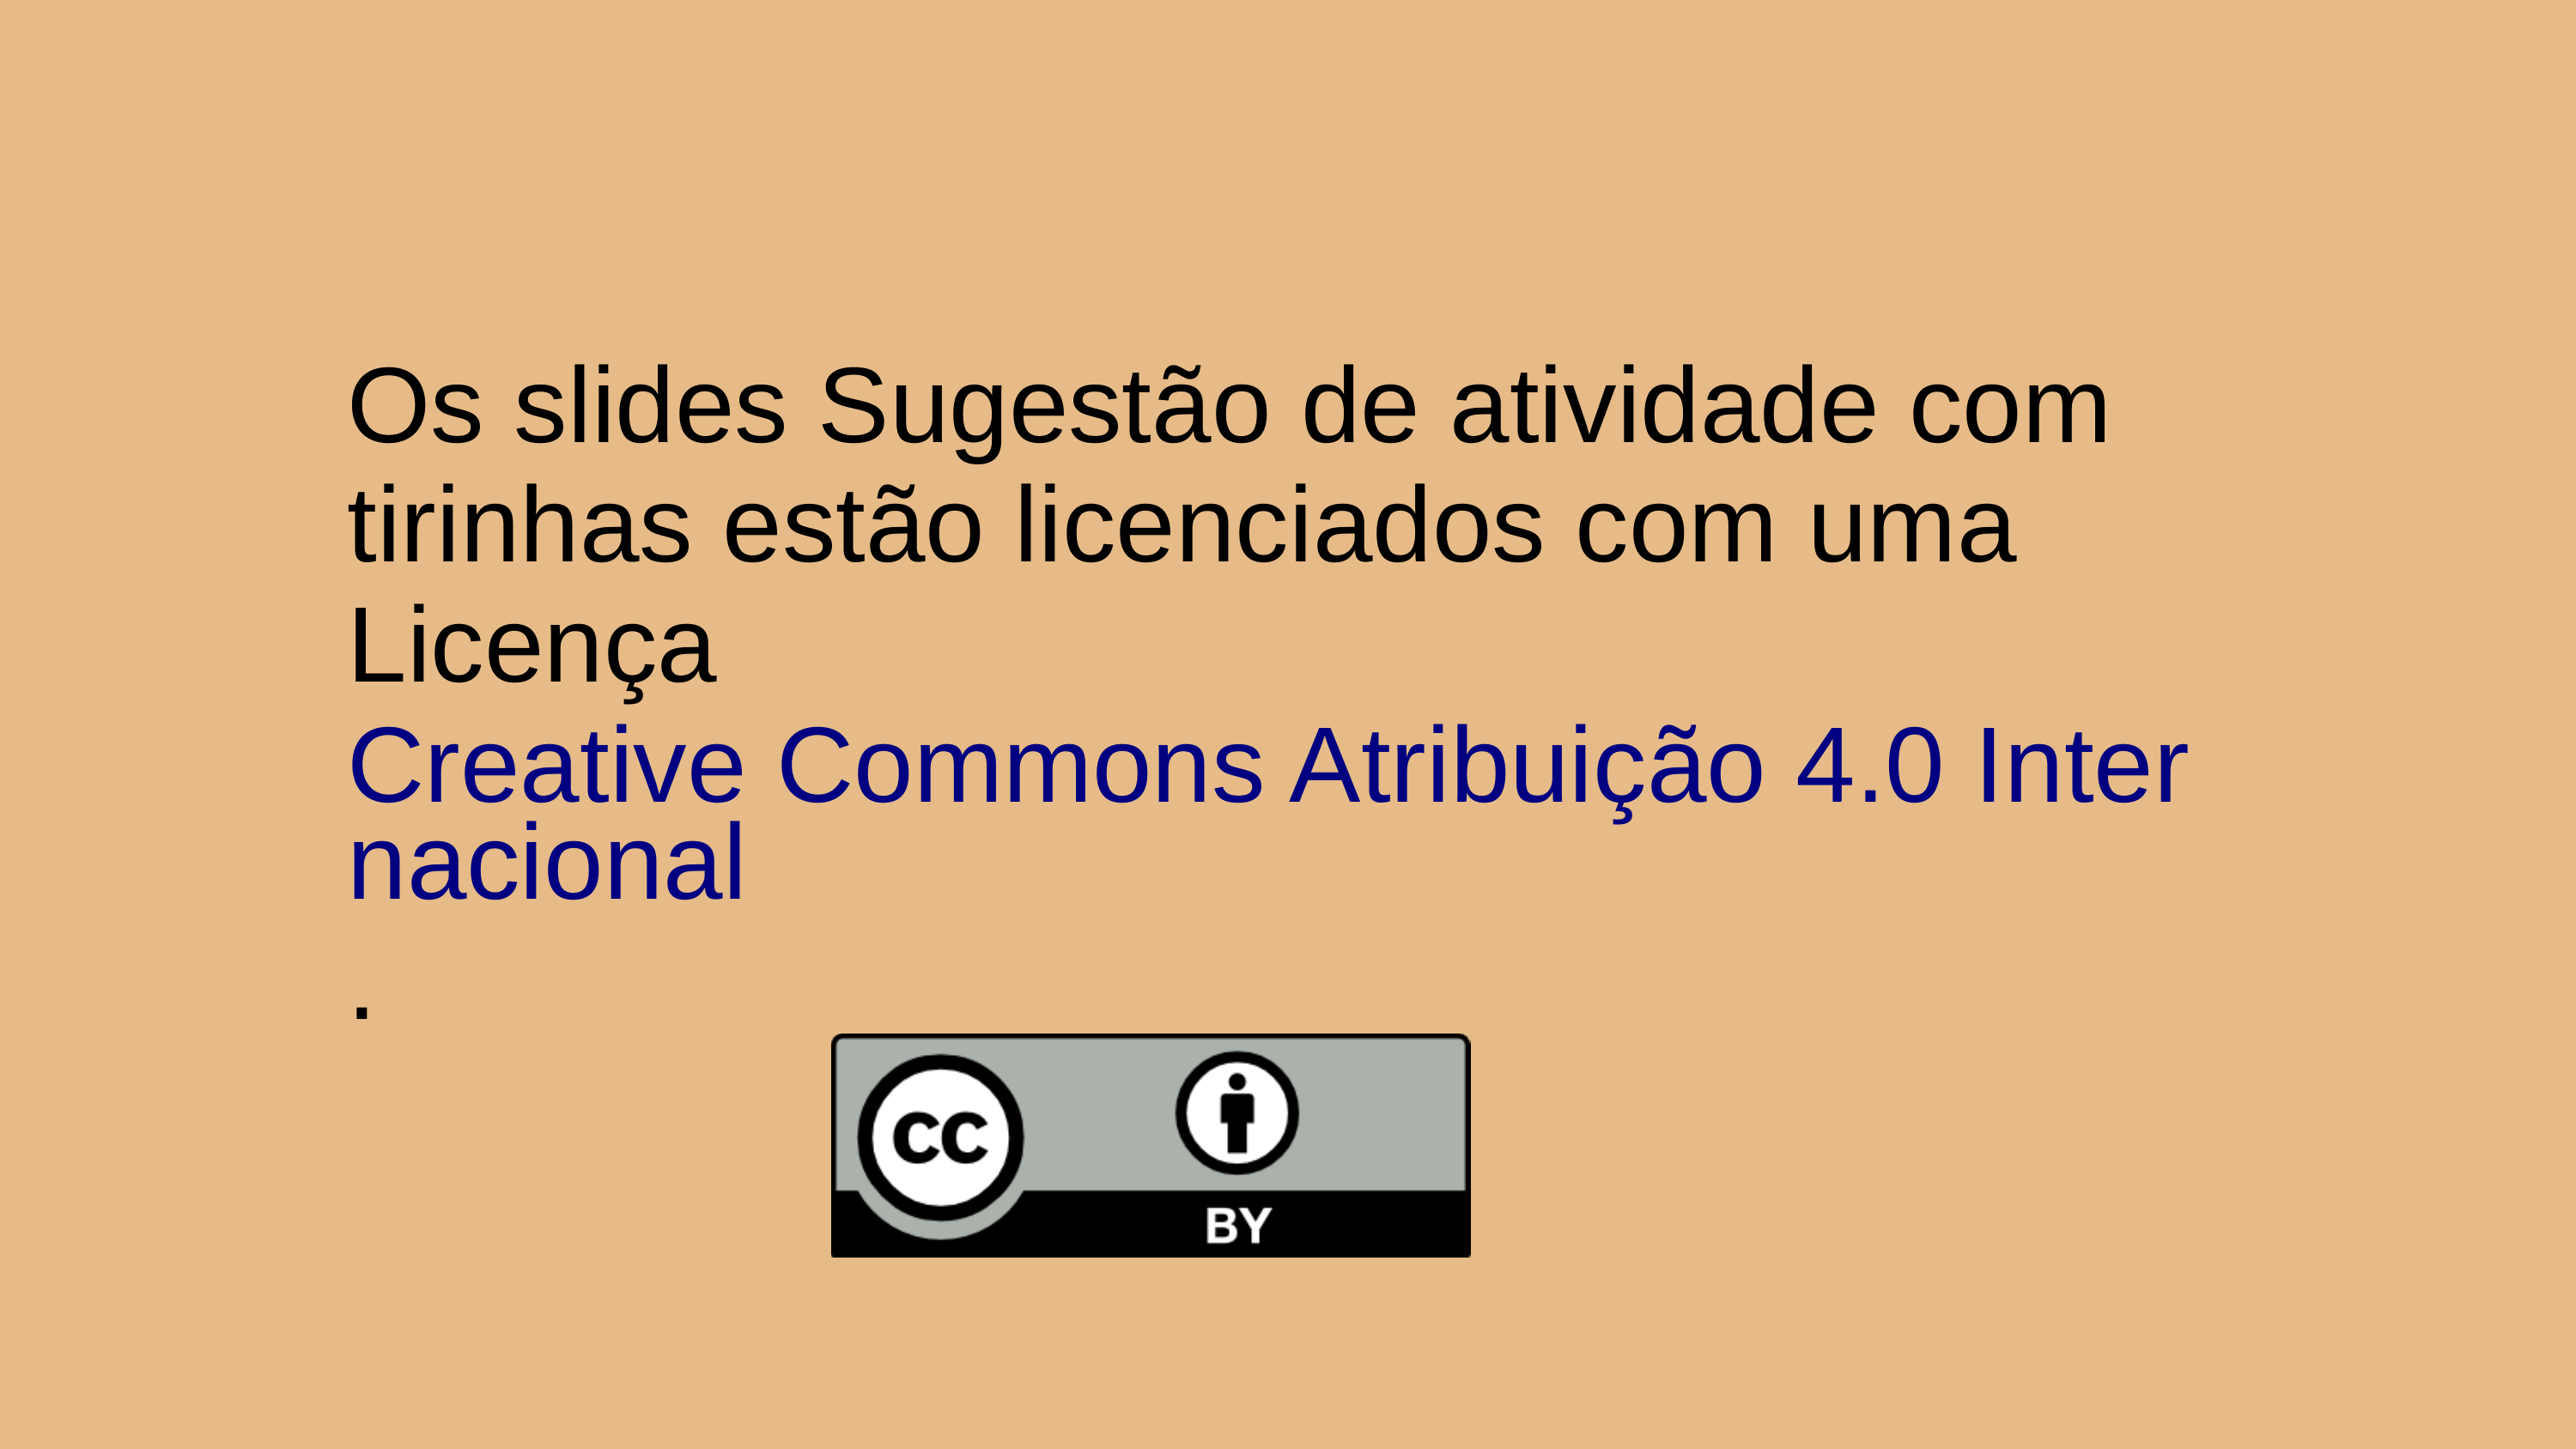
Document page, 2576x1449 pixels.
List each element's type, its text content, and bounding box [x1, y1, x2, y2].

picture [831, 1034, 1471, 1258]
text_box Os slides Sugestão de atividade com tirinhas estão licenciados com uma Licença Creative Commons Atribuição 4.0 Internacional. [334, 338, 2211, 952]
